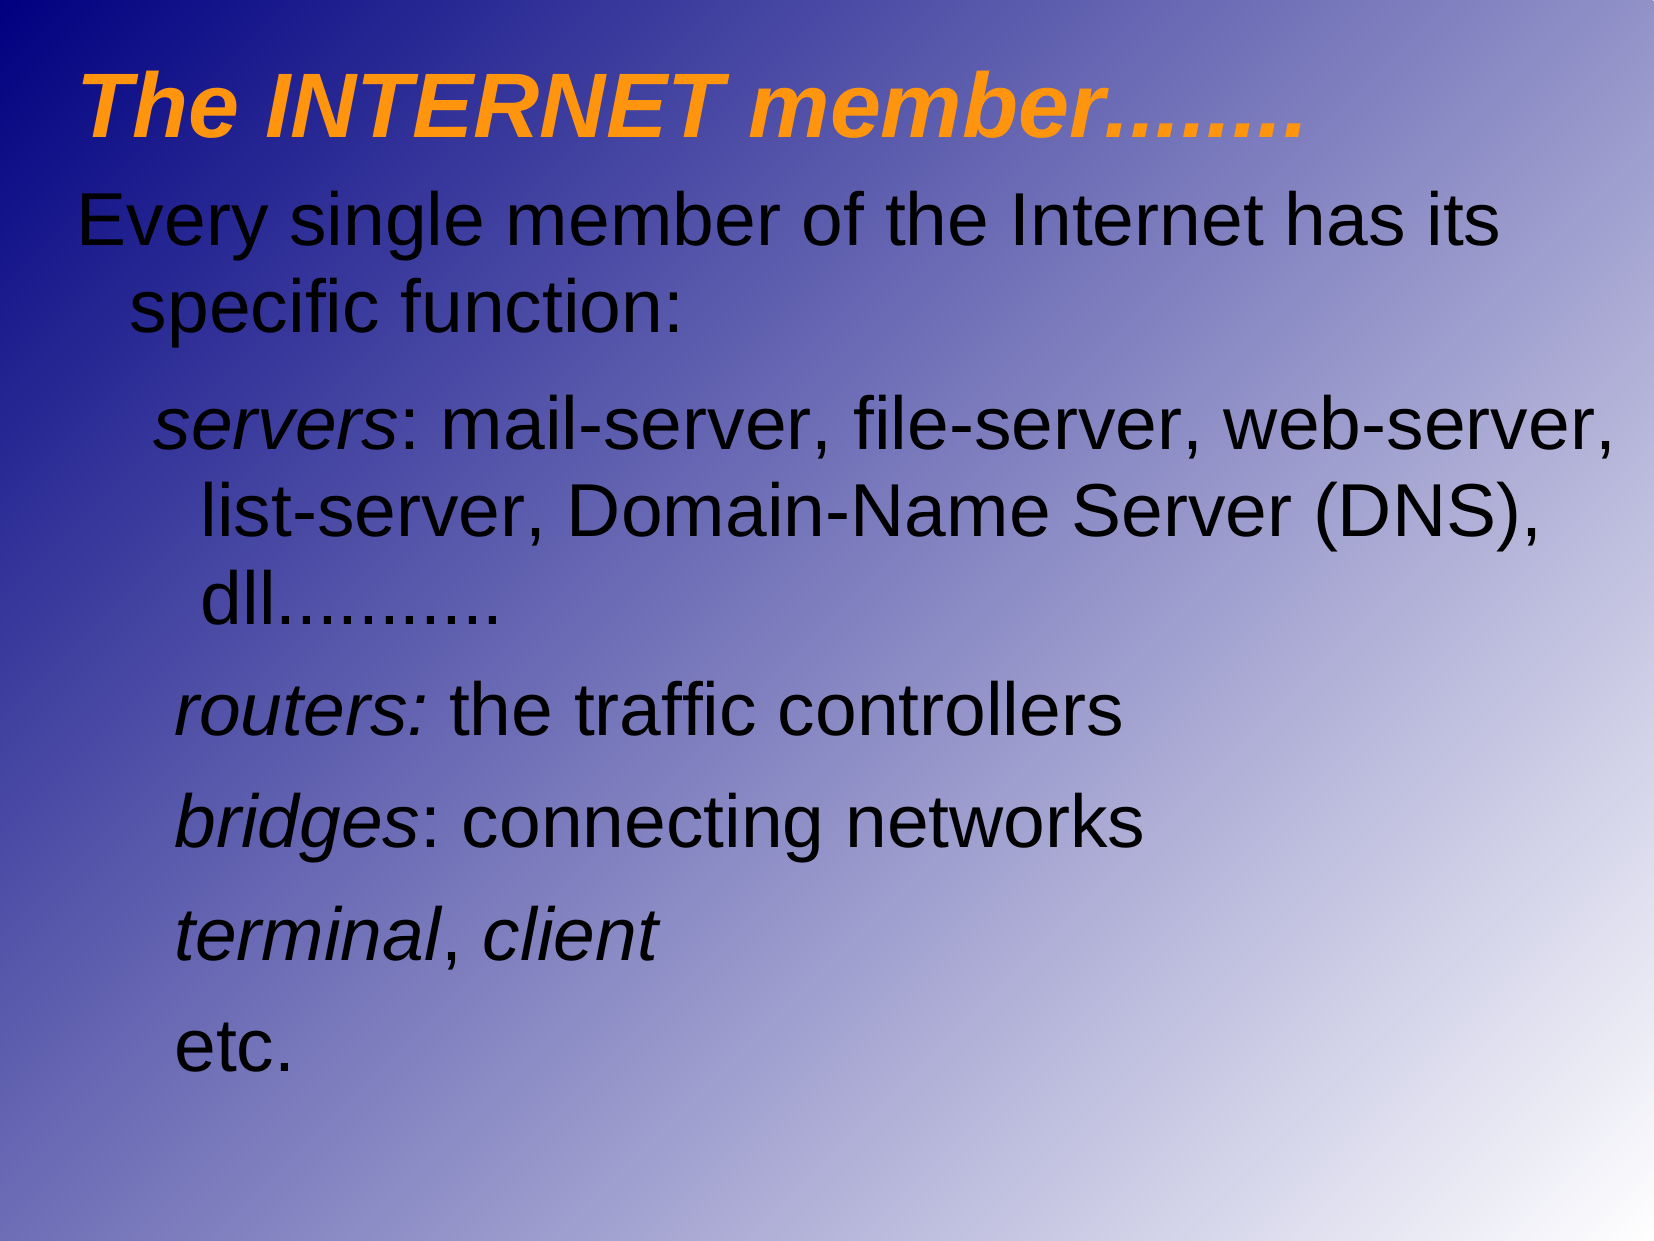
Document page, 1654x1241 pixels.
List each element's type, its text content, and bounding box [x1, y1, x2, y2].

title The INTERNET member........ [76, 7, 1565, 174]
list Every single member of the Internet has its specific function: servers: mail-server, file-server, web-server, list-server, Domain-Name Server (DNS), dll........... routers: the traffic controllers bridges‏: connecting networks terminal, client etc. [59, 174, 1624, 1211]
